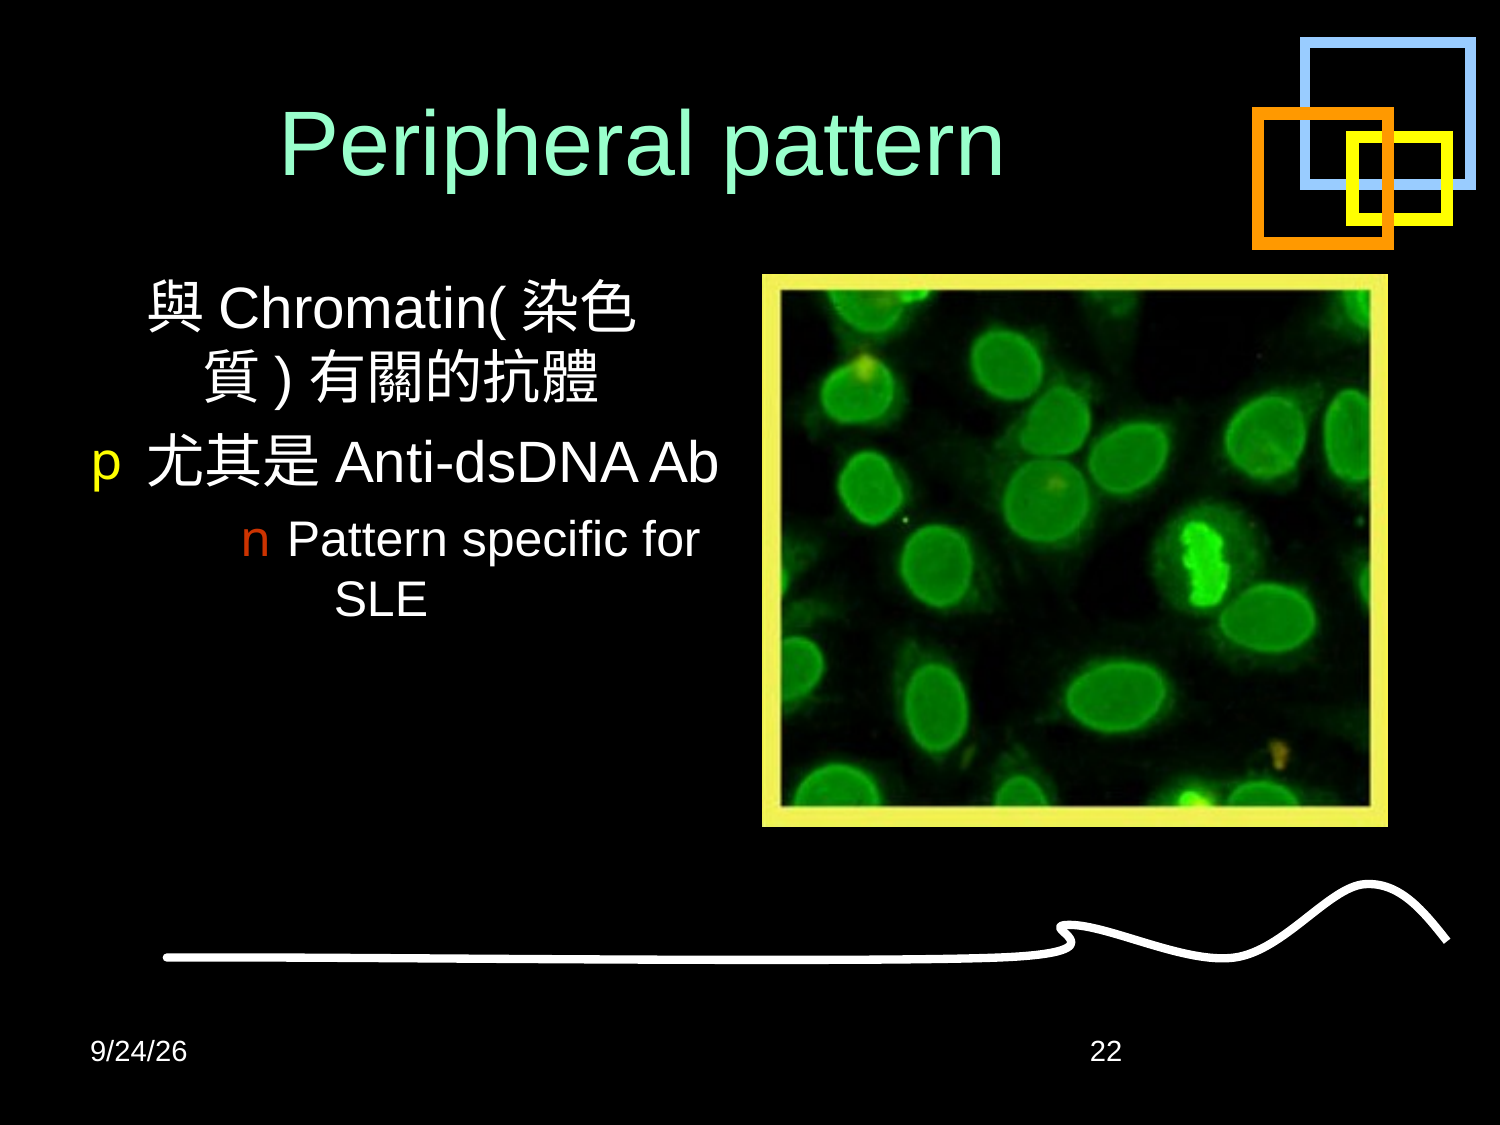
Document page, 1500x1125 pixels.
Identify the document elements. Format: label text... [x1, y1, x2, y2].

text_box [75, 1024, 426, 1103]
text_box [1074, 1024, 1426, 1103]
title Peripheral pattern [75, 45, 1211, 233]
list 與Chromatin(染色質)有關的抗體 尤其是Anti-dsDNA Ab Pattern specific for SLE [75, 262, 737, 1005]
picture [762, 275, 1388, 827]
